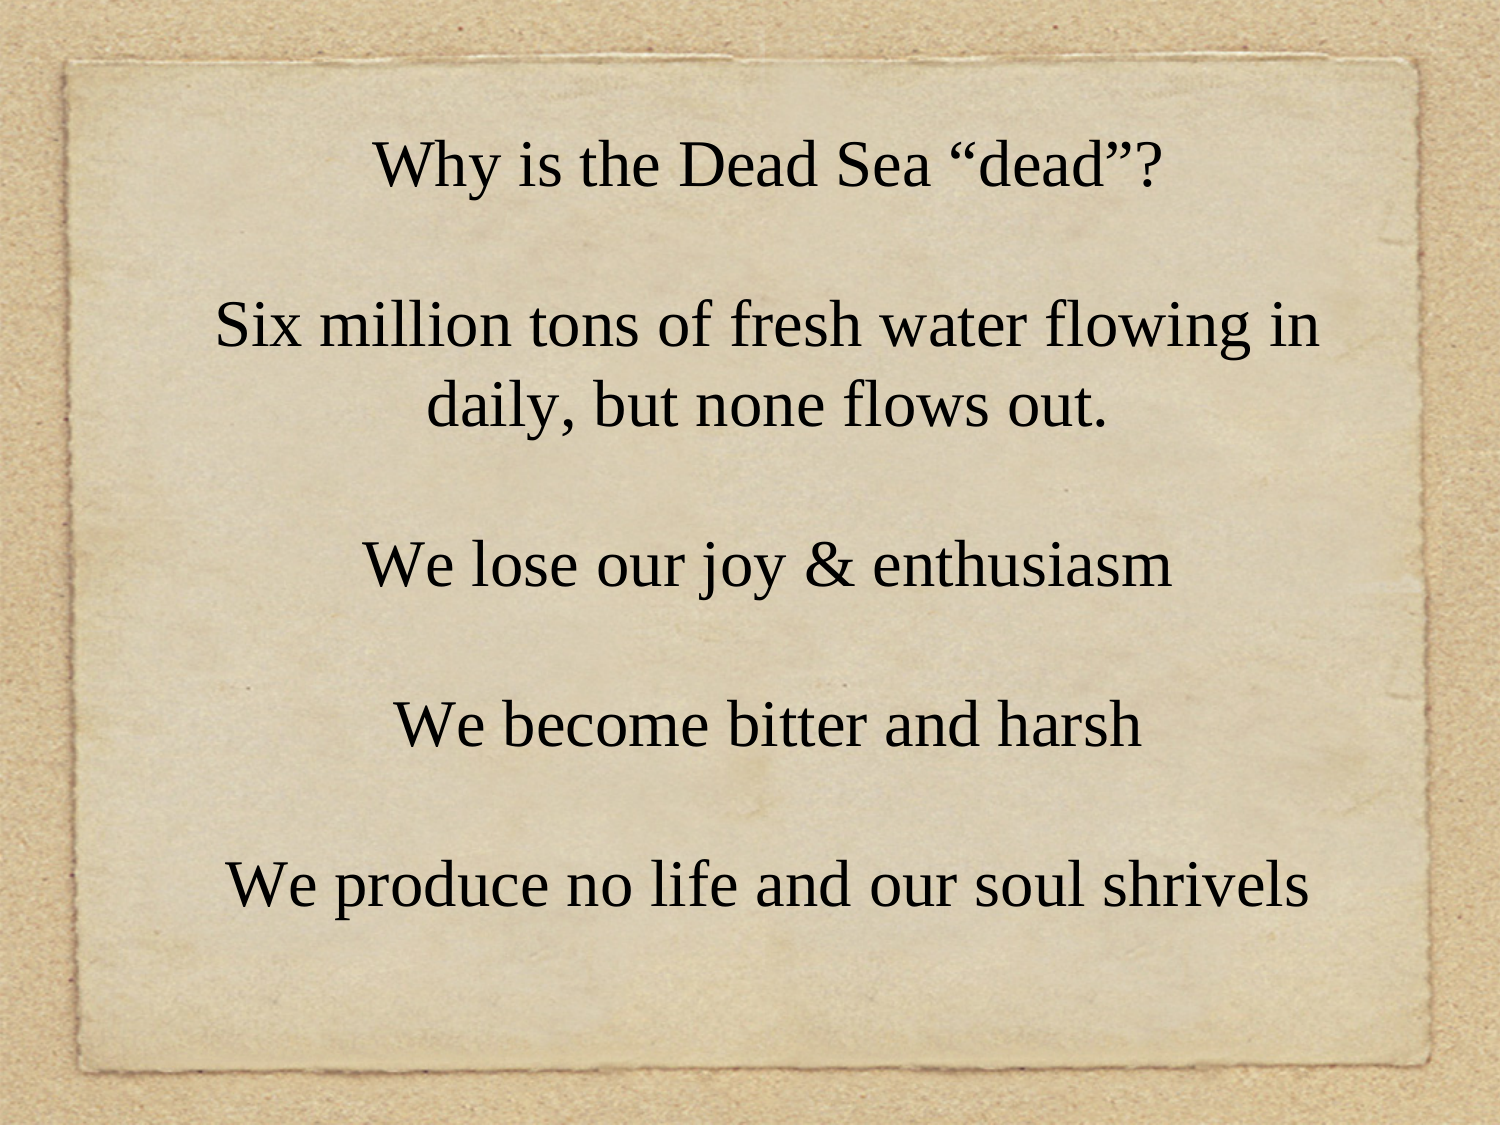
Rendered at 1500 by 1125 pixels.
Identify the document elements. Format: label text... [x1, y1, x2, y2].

text_box Why is the Dead Sea “dead”? Six million tons of fresh water flowing in daily, but none flows out. We lose our joy & enthusiasm We become bitter and harsh We produce no life and our soul shrivels [187, 112, 1351, 927]
picture [0, 0, 1500, 1125]
